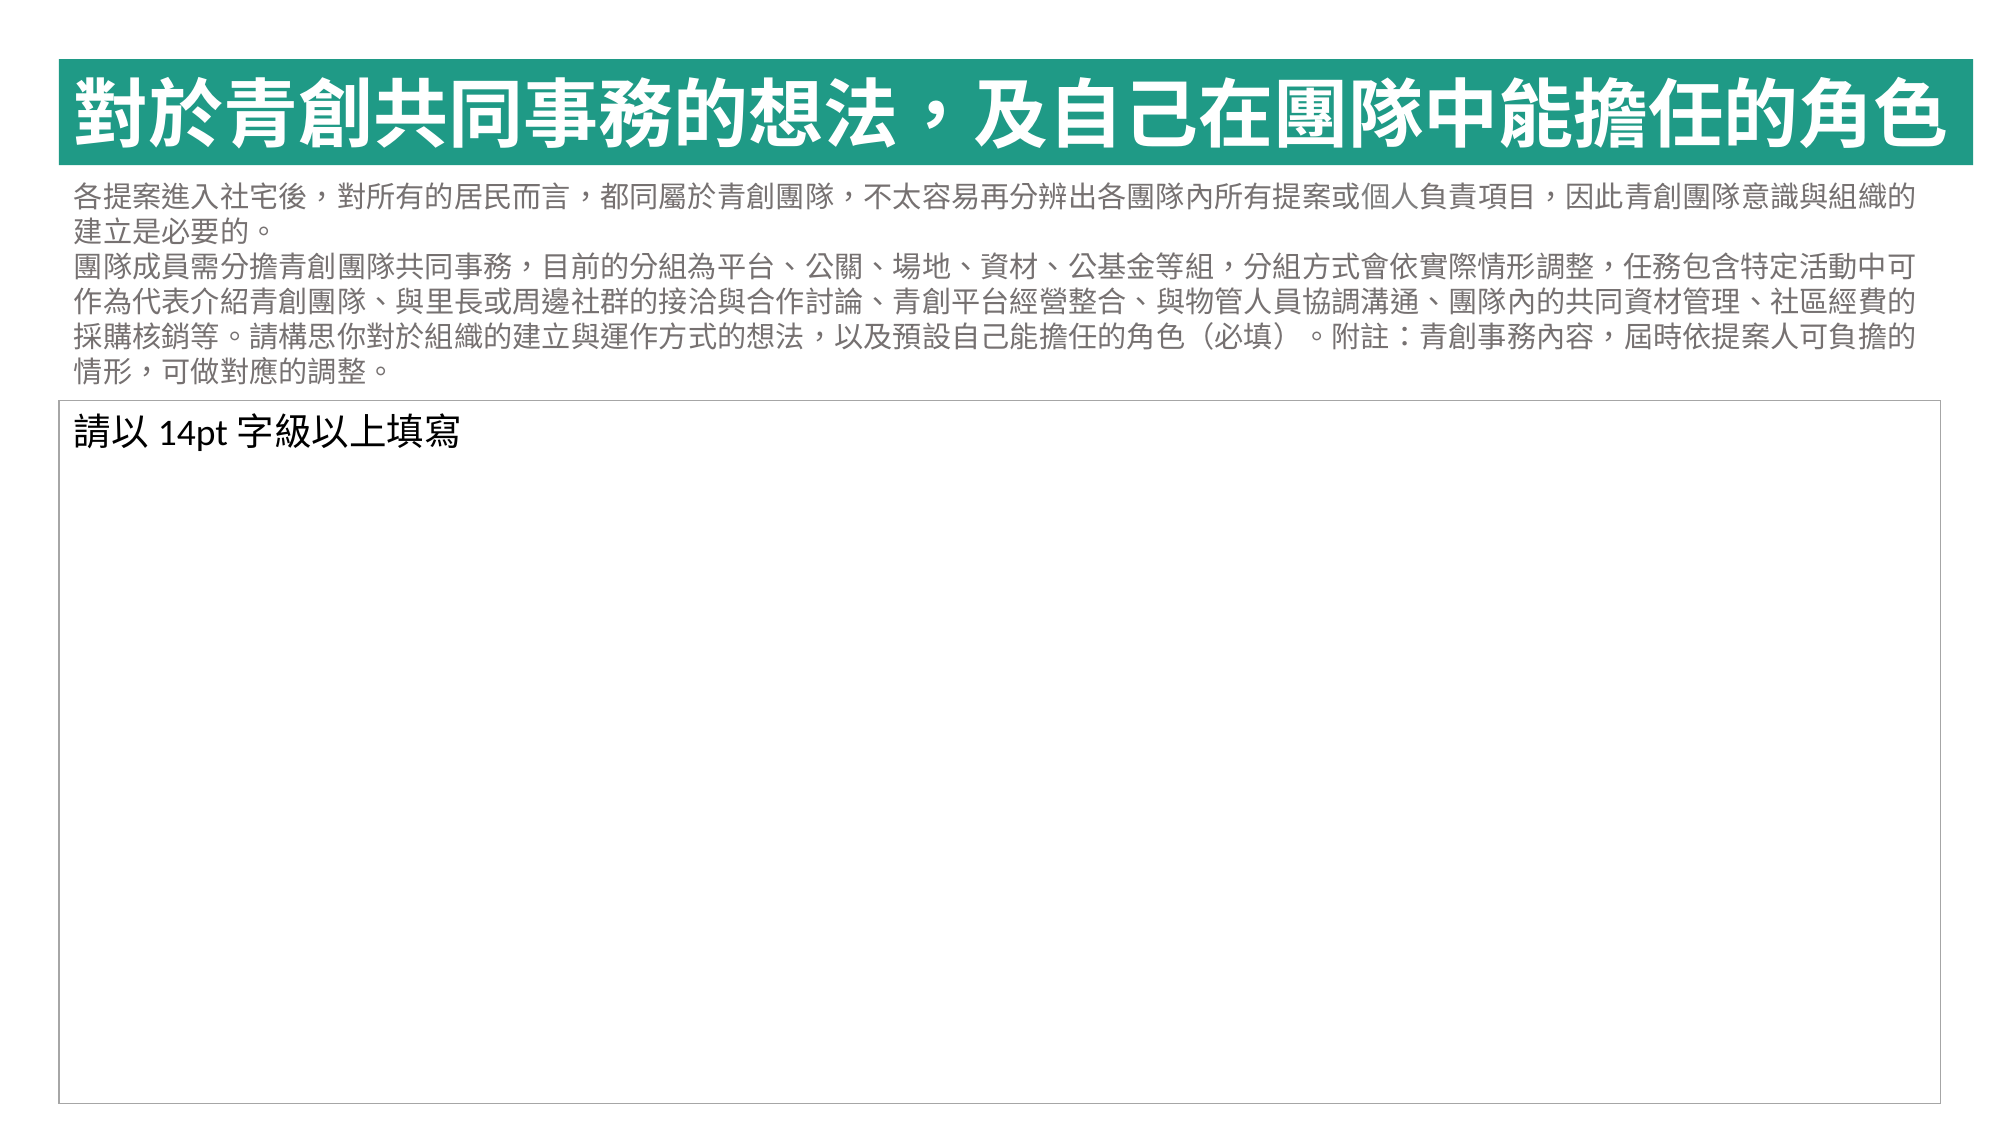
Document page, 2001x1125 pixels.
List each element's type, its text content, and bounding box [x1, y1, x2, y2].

text_box 對於青創共同事務的想法，及自己在團隊中能擔任的角色 [58, 59, 1974, 166]
text_box 各提案進入社宅後，對所有的居民而言，都同屬於青創團隊，不太容易再分辨出各團隊內所有提案或個人負責項目，因此青創團隊意識與組織的建立是必要的。 團隊成員需分擔青創團隊共同事務，目前的分組為平台、公關、場地、資材、公基金等組，分組方式會依實際情形調整，任務包含特定活動中可作為代表介紹青創團隊、與里長或周邊社群的接洽與合作討論、青創平台經營整合、與物管人員協調溝通、團隊內的共同資材管理、社區經費的採購核銷等。請構思你對於組織的建立與運作方式的想法，以及預設自己能擔任的角色（必填）。附註：青創事務內容，屆時依提案人可負擔的情形，可做對應的調整。 [58, 171, 1949, 399]
text_box 請以14pt字級以上填寫 [58, 400, 1941, 1104]
